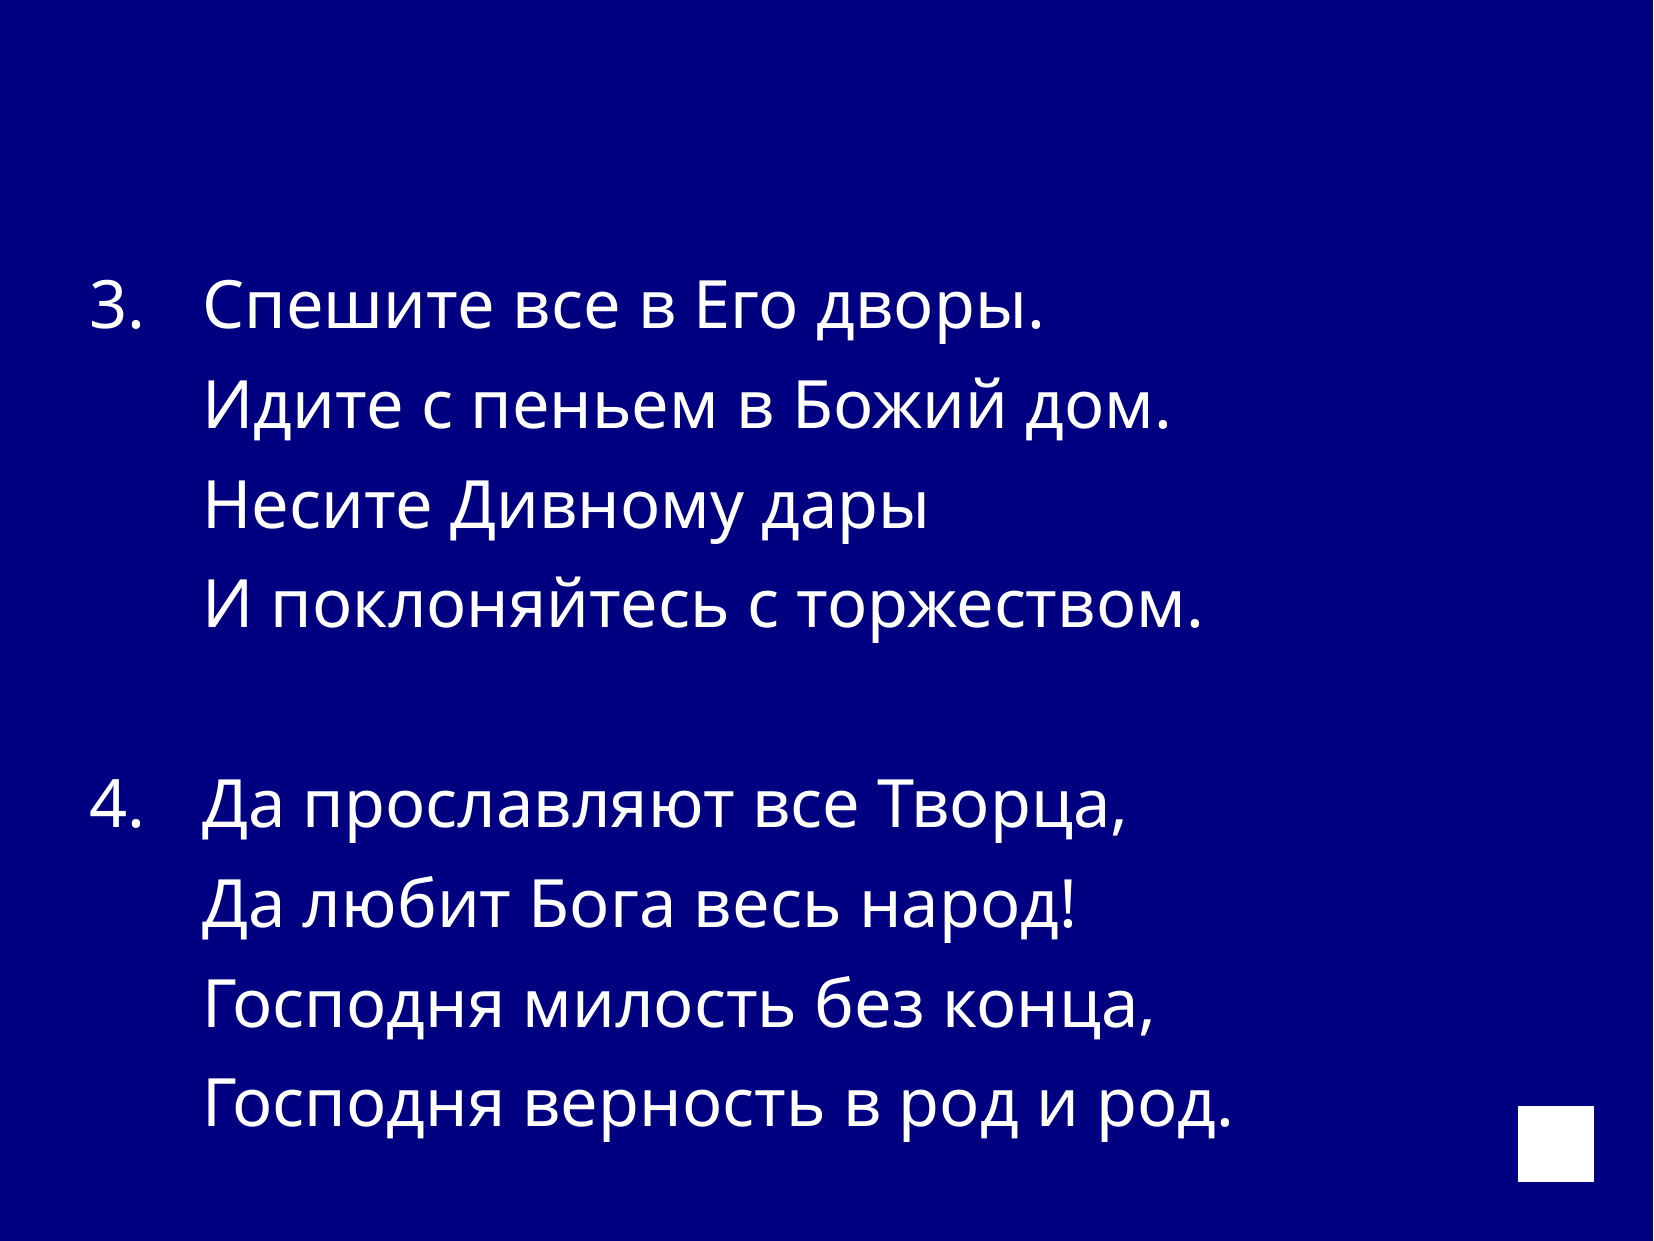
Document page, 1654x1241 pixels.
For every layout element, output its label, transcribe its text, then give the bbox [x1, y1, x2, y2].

text_box [1518, 1106, 1594, 1182]
text_box 3. Спешите все в Его дворы. Идите с пеньем в Божий дом. Несите Дивному дары И поклоняйтесь с торжеством. 4. Да прославляют все Творца, Да любит Бога весь народ! Господня милость без конца, Господня верность в род и род. [75, 150, 1576, 1163]
